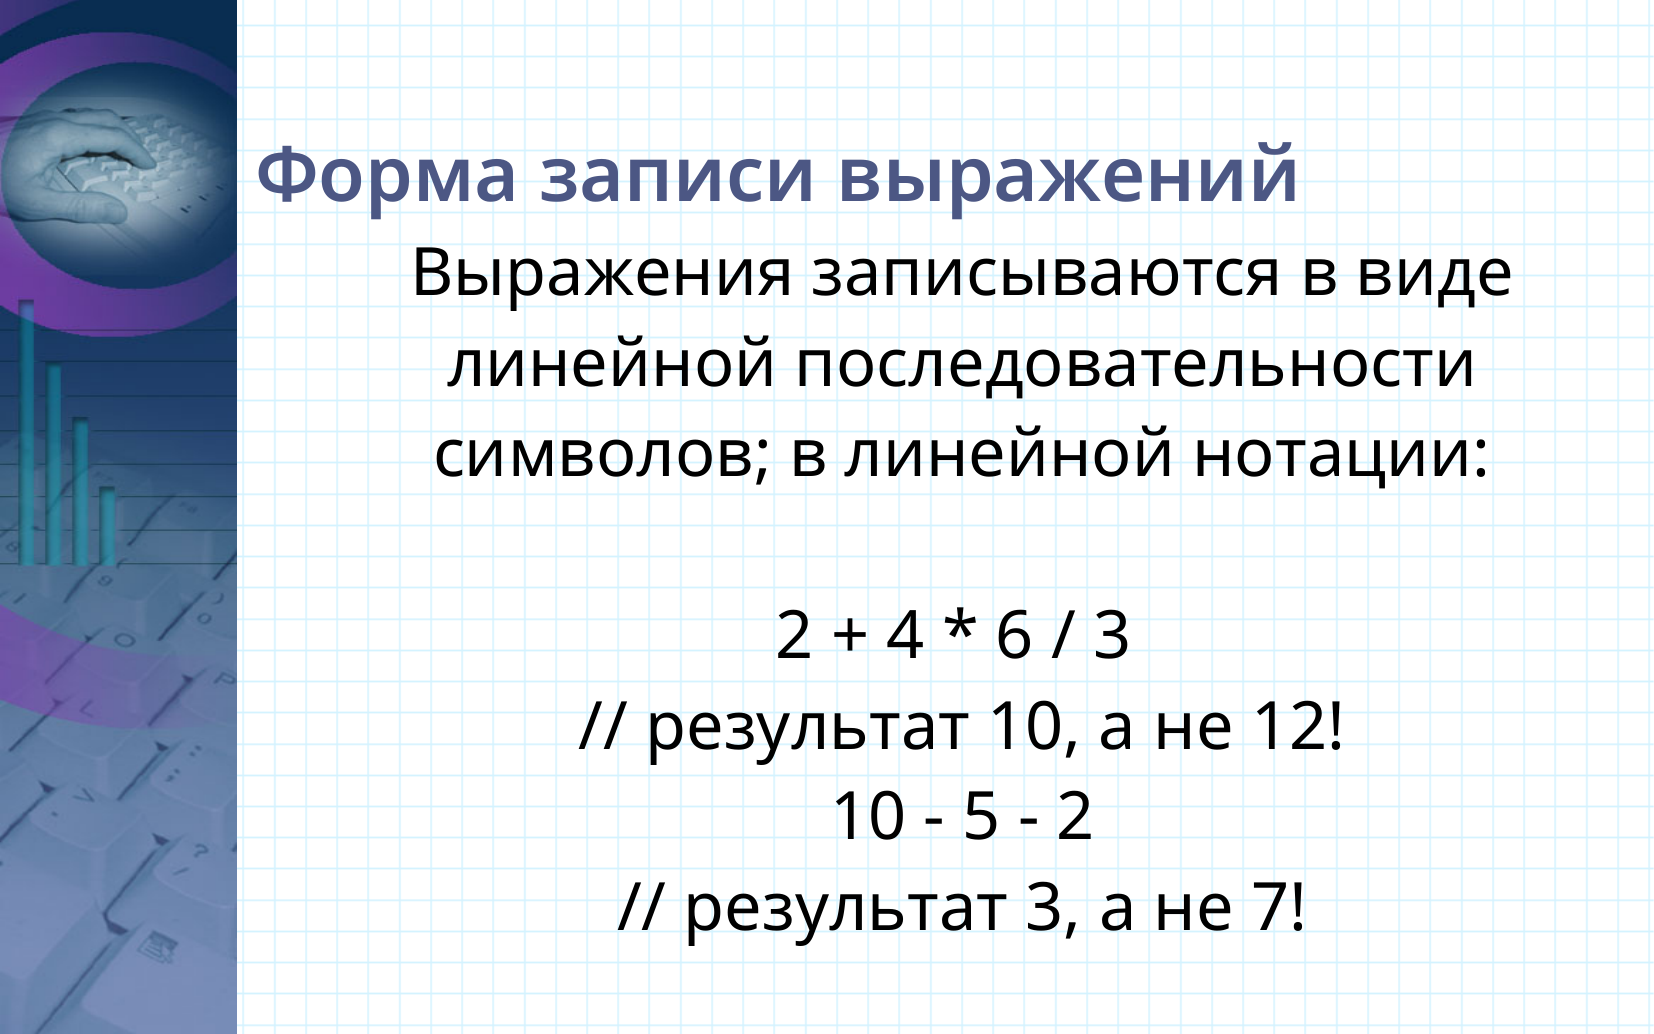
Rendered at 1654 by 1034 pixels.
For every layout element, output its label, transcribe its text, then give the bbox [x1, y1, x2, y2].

picture [0, 0, 1654, 1034]
title Форма записи выражений [254, 85, 1640, 259]
subtitle Выражения записываются в виде линейной последовательности символов; в линейной нотации: 2 + 4 * 6 / 3 // результат 10, а не 12! 10 - 5 - 2 // результат 3, а не 7! [271, 266, 1619, 908]
